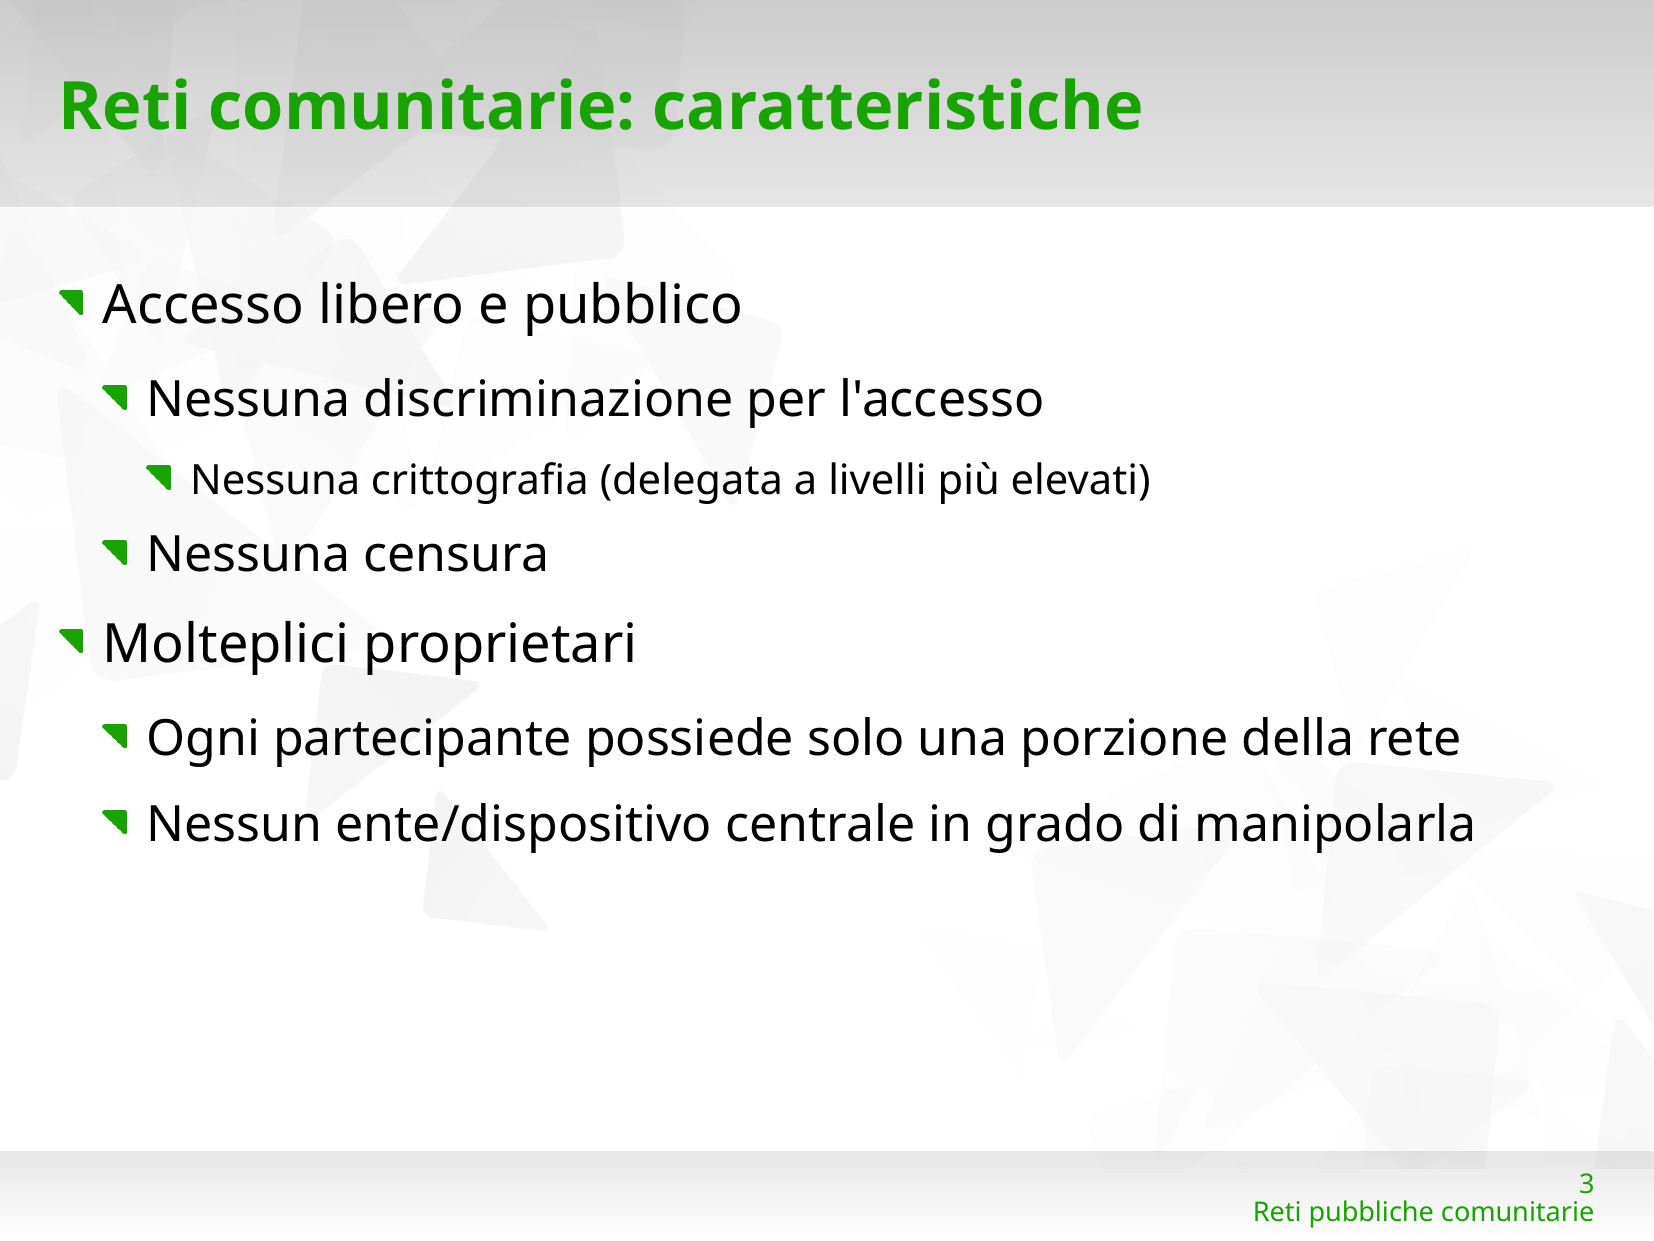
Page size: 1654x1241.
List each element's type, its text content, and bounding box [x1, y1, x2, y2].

title Reti comunitarie: caratteristiche [59, 29, 1595, 178]
list Accesso libero e pubblico Nessuna discriminazione per l'accesso Nessuna crittografia (delegata a livelli più elevati) Nessuna censura Molteplici proprietari Ogni partecipante possiede solo una porzione della rete Nessun ente/dispositivo centrale in grado di manipolarla [59, 265, 1595, 1114]
picture [0, 0, 783, 931]
picture [915, 548, 1654, 1169]
